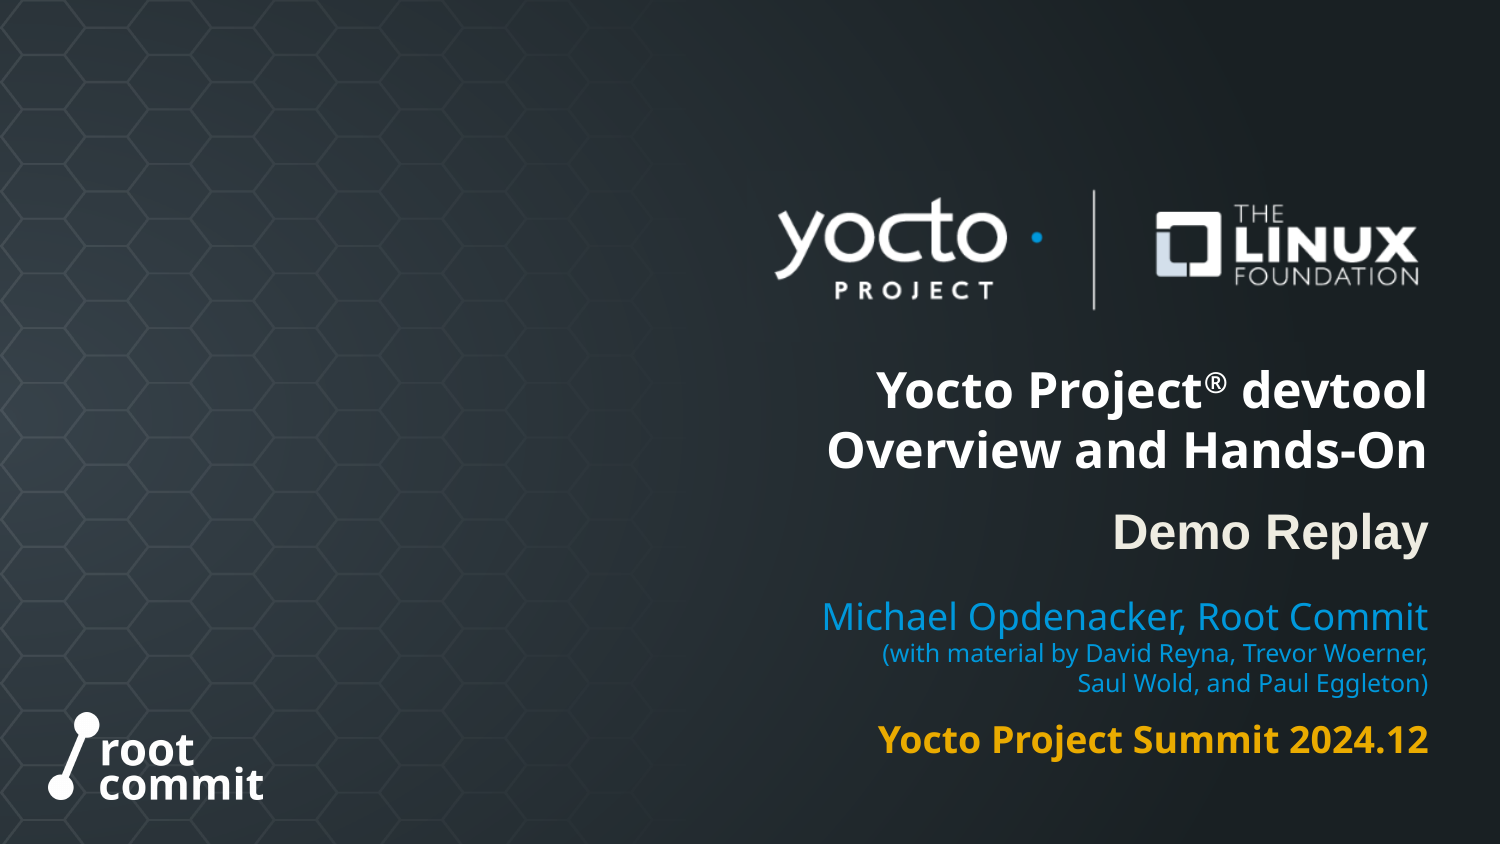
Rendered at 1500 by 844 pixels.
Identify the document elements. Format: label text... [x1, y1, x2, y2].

text_box Yocto Project Summit 2024.12 [285, 715, 1430, 797]
picture [0, 0, 1500, 844]
text_box Michael Opdenacker, Root Commit (with material by David Reyna, Trevor Woerner, Saul Wold, and Paul Eggleton) [356, 592, 1429, 701]
text_box Yocto Project® devtool Overview and Hands-On Demo Replay [118, 351, 1429, 560]
